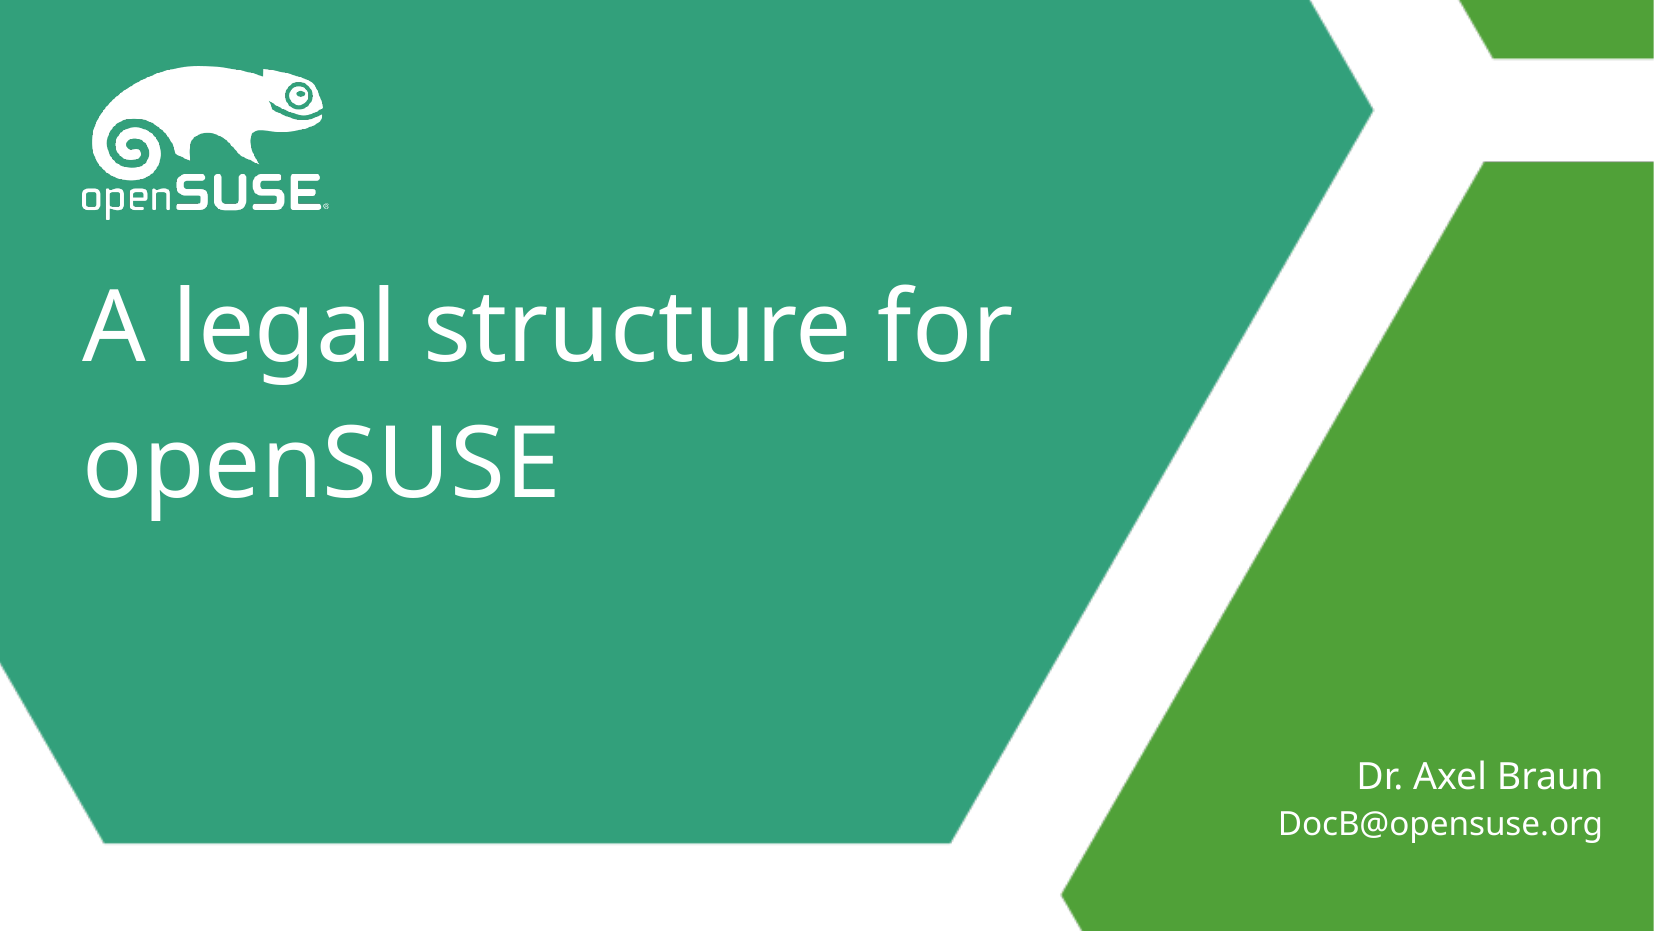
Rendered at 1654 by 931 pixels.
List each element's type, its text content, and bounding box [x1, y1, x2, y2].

subtitle Dr. Axel Braun DocB@opensuse.org [1177, 686, 1604, 931]
title A legal structure for openSUSE [82, 238, 1218, 680]
picture [0, 0, 1654, 931]
